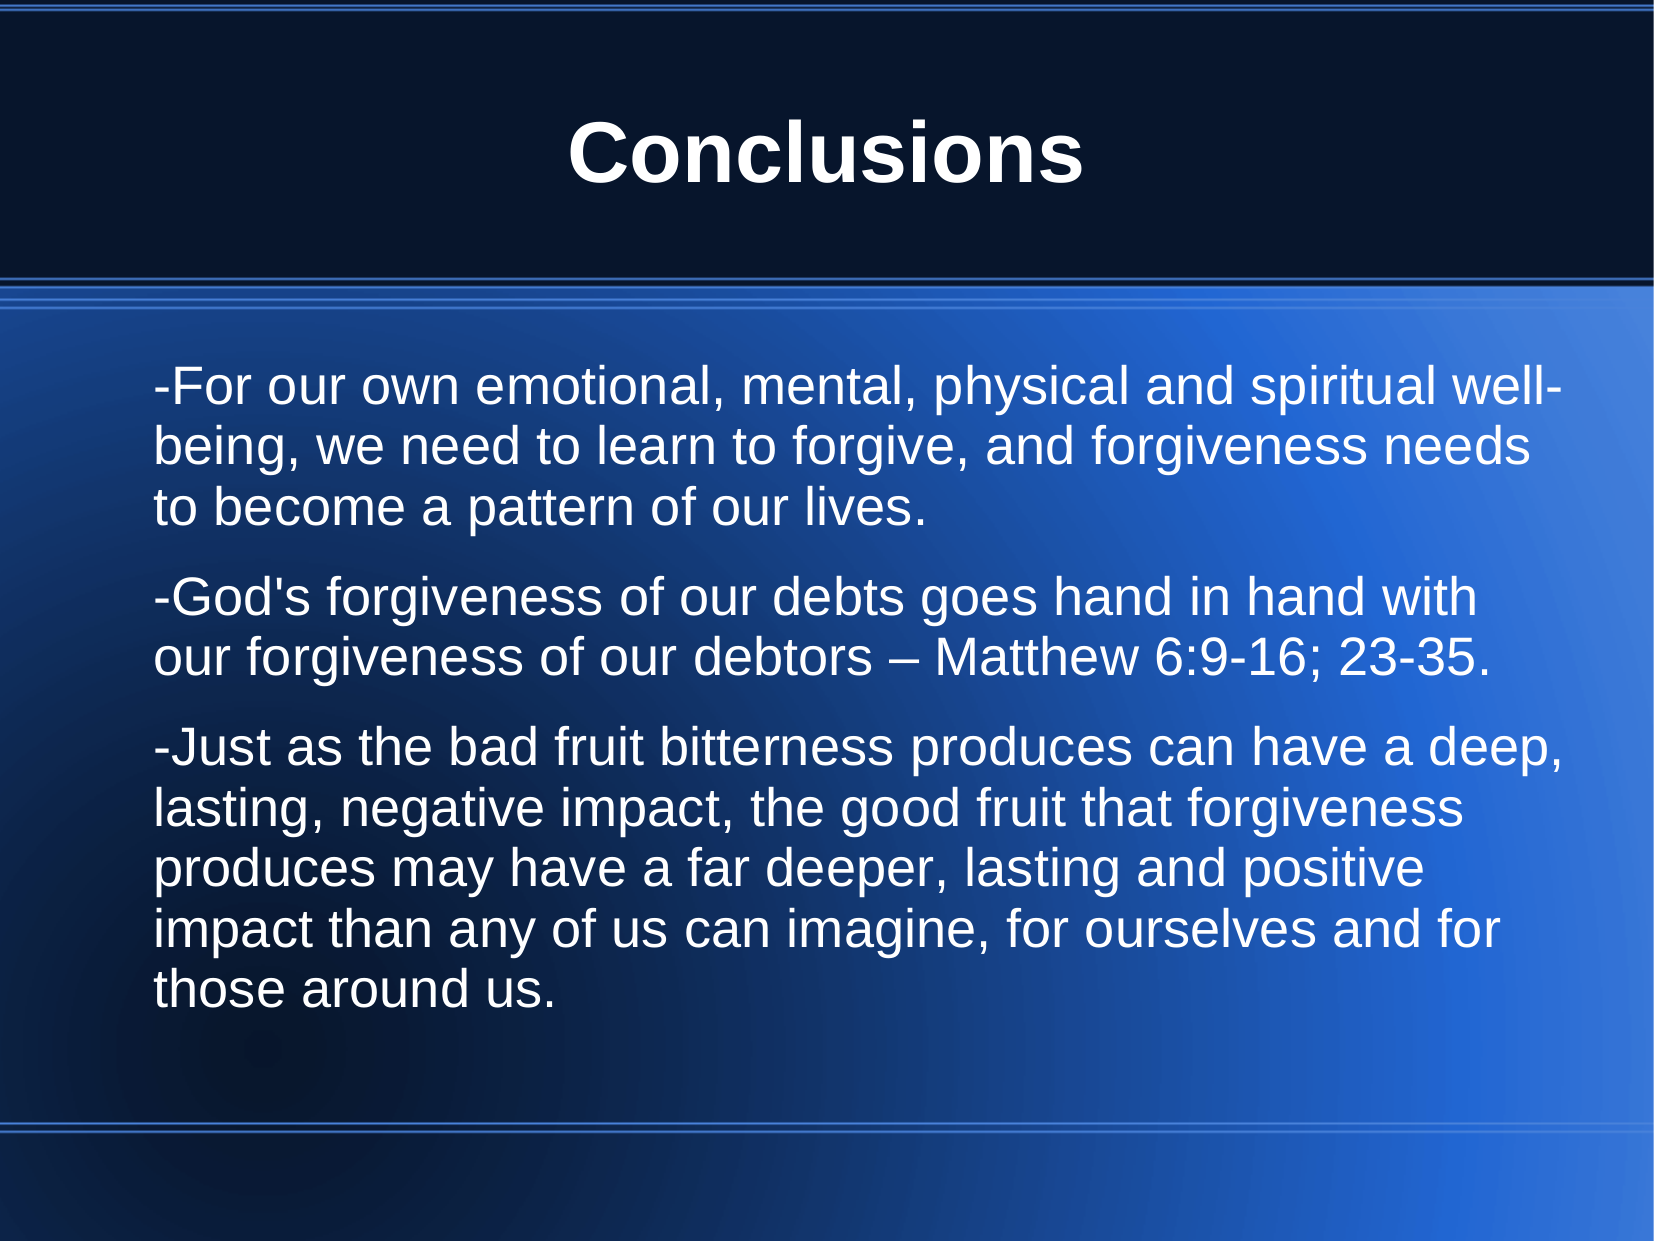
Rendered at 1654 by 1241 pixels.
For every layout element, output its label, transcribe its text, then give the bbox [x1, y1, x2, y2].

list -For our own emotional, mental, physical and spiritual well-being, we need to learn to forgive, and forgiveness needs to become a pattern of our lives. -God's forgiveness of our debts goes hand in hand with our forgiveness of our debtors – Matthew 6:9-16; 23-35. -Just as the bad fruit bitterness produces can have a deep, lasting, negative impact, the good fruit that forgiveness produces may have a far deeper, lasting and positive impact than any of us can imagine, for ourselves and for those around us. [82, 355, 1571, 1110]
title Conclusions [82, 49, 1571, 257]
picture [0, 0, 1654, 1241]
